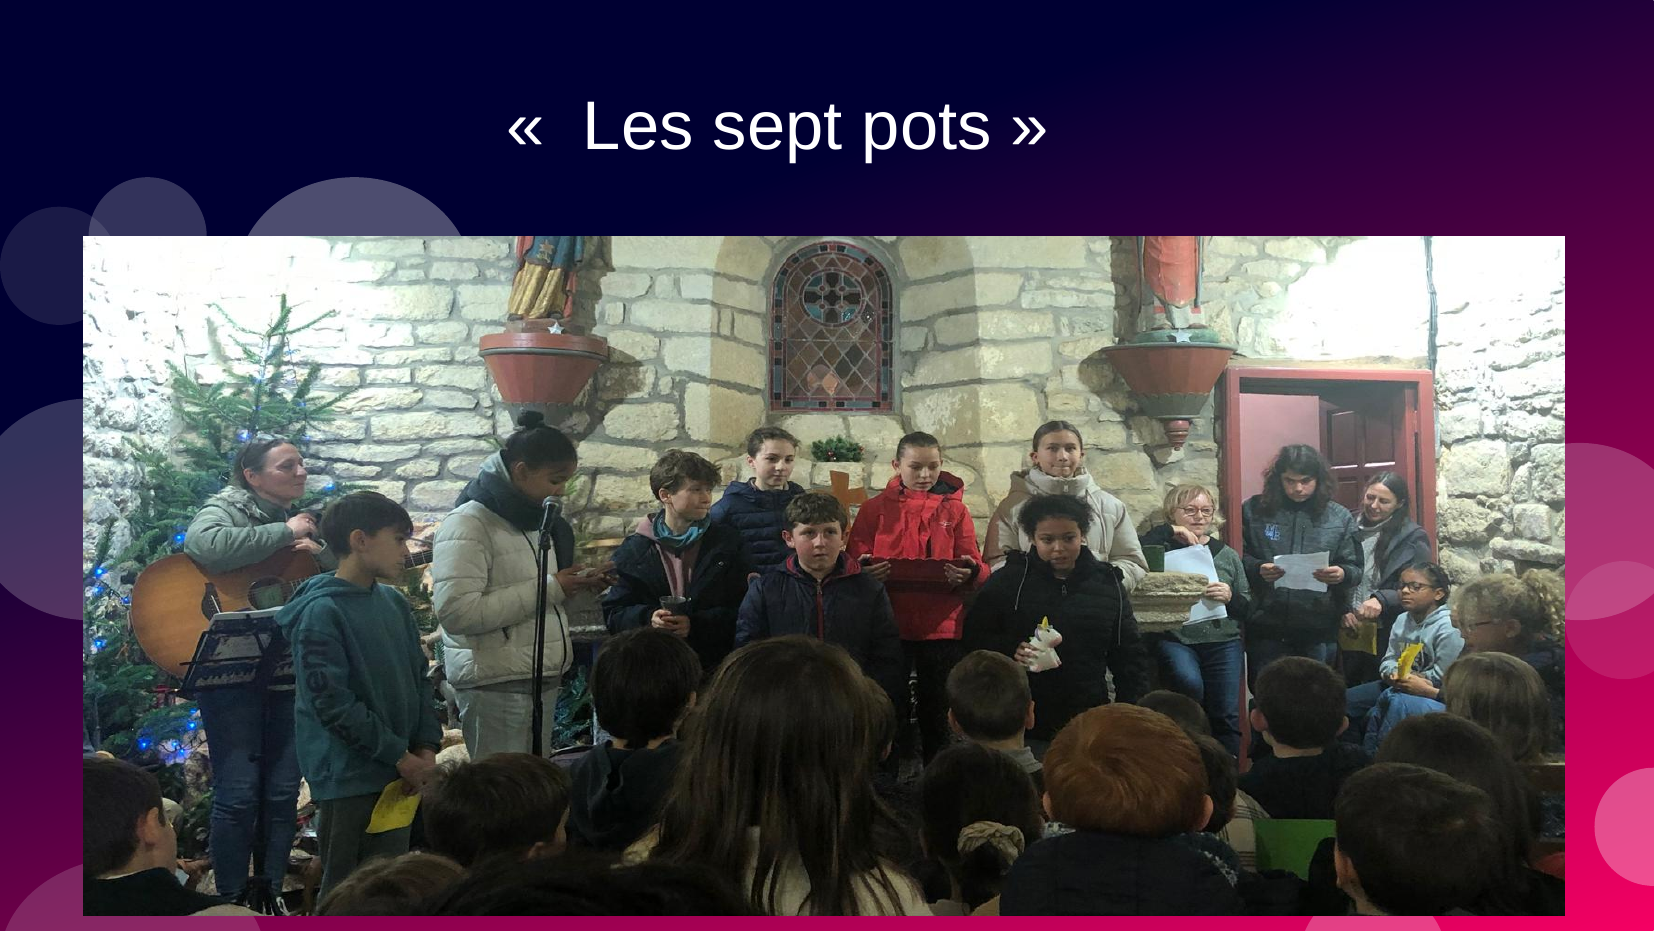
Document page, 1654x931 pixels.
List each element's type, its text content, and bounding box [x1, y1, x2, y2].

picture [83, 236, 1565, 916]
title « Les sept pots » [88, 44, 1565, 207]
